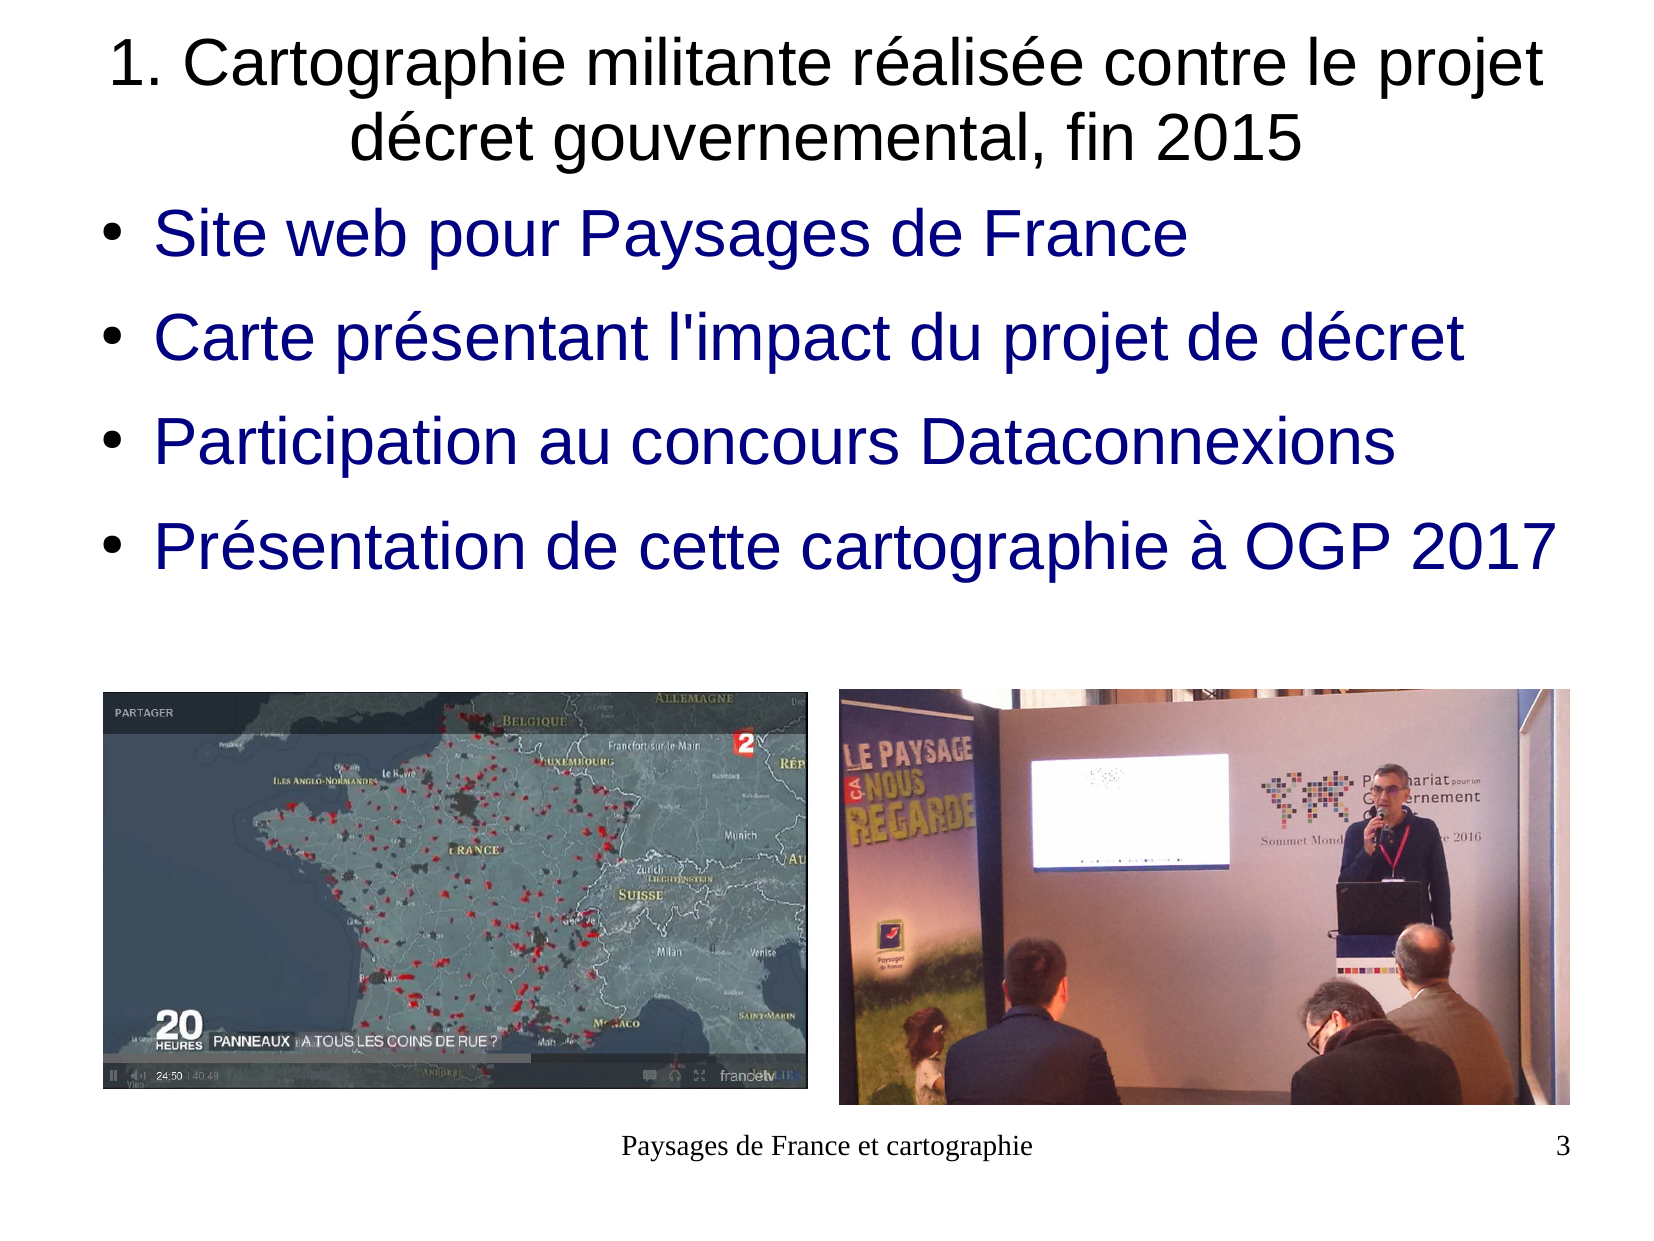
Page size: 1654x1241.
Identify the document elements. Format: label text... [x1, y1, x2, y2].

list Site web pour Paysages de France Carte présentant l'impact du projet de décret Participation au concours Dataconnexions Présentation de cette cartographie à OGP 2017 [82, 195, 1571, 646]
title 1. Cartographie militante réalisée contre le projet décret gouvernemental, fin 2015 [82, 24, 1571, 175]
picture [839, 689, 1570, 1105]
picture [103, 690, 811, 1090]
